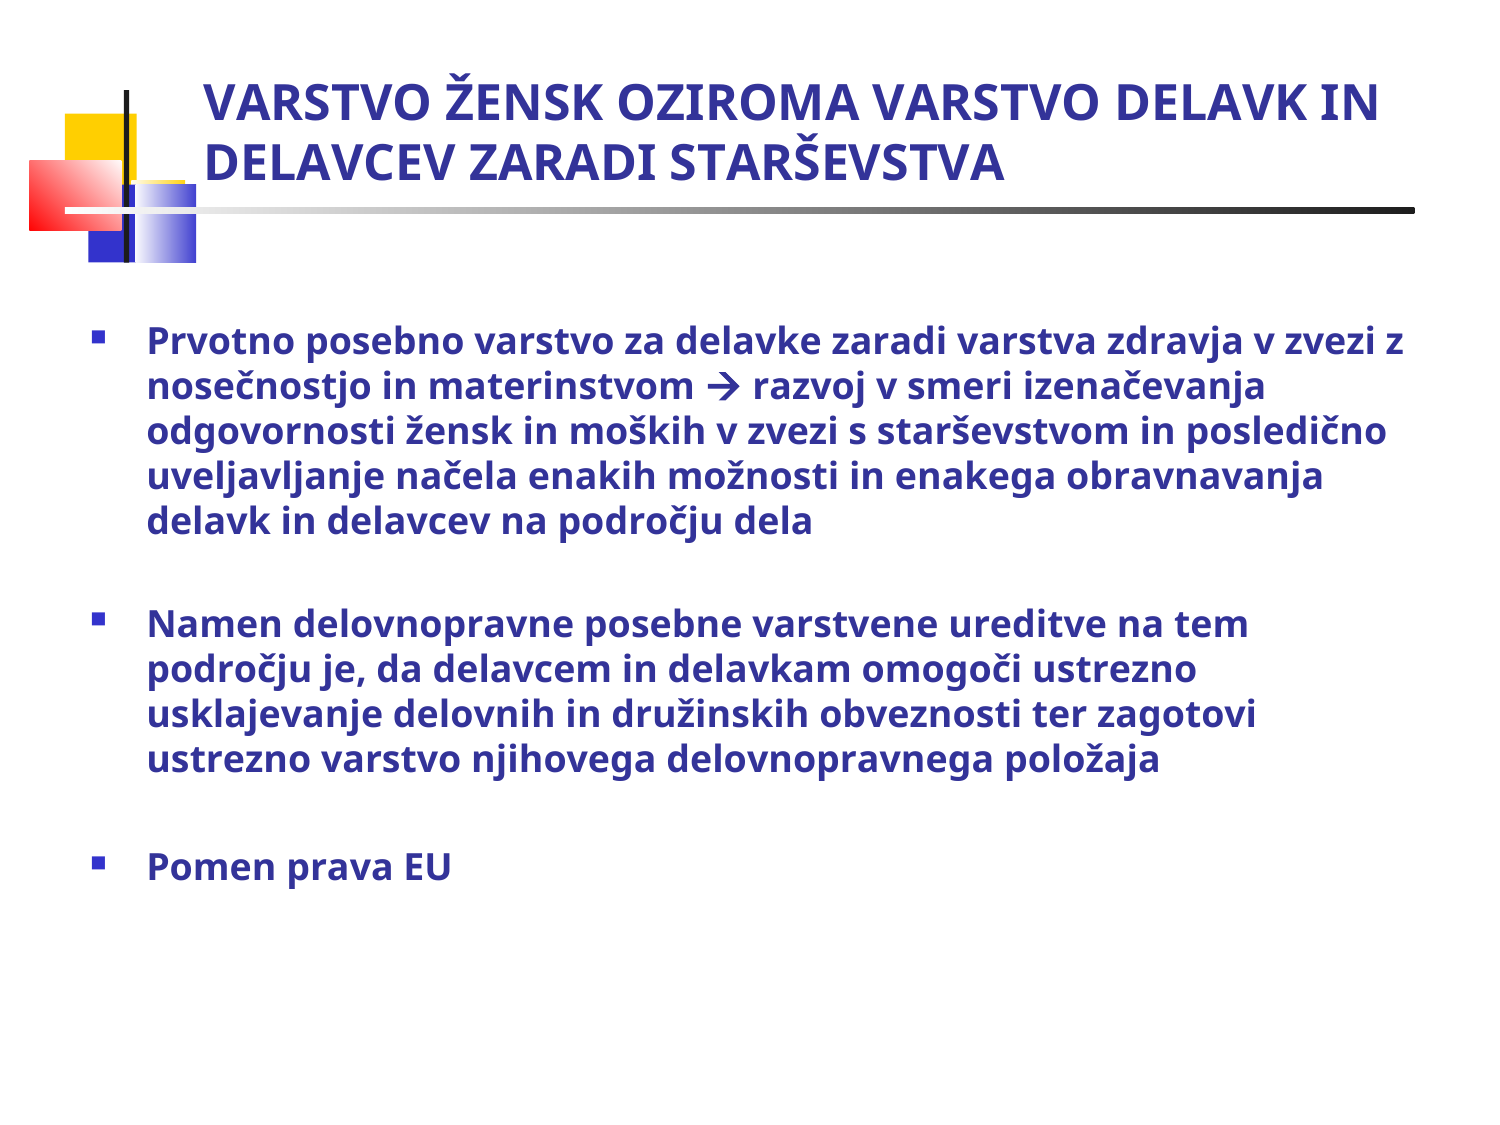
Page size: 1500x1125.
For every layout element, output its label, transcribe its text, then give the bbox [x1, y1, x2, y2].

list Prvotno posebno varstvo za delavke zaradi varstva zdravja v zvezi z nosečnostjo in materinstvom  razvoj v smeri izenačevanja odgovornosti žensk in moških v zvezi s starševstvom in posledično uveljavljanje načela enakih možnosti in enakega obravnavanja delavk in delavcev na področju dela Namen delovnopravne posebne varstvene ureditve na tem področju je, da delavcem in delavkam omogoči ustrezno usklajevanje delovnih in družinskih obveznosti ter zagotovi ustrezno varstvo njihovega delovnopravnega položaja Pomen prava EU [75, 255, 1426, 1005]
title VARSTVO ŽENSK OZIROMA VARSTVO DELAVK IN DELAVCEV ZARADI STARŠEVSTVA [188, 35, 1468, 199]
